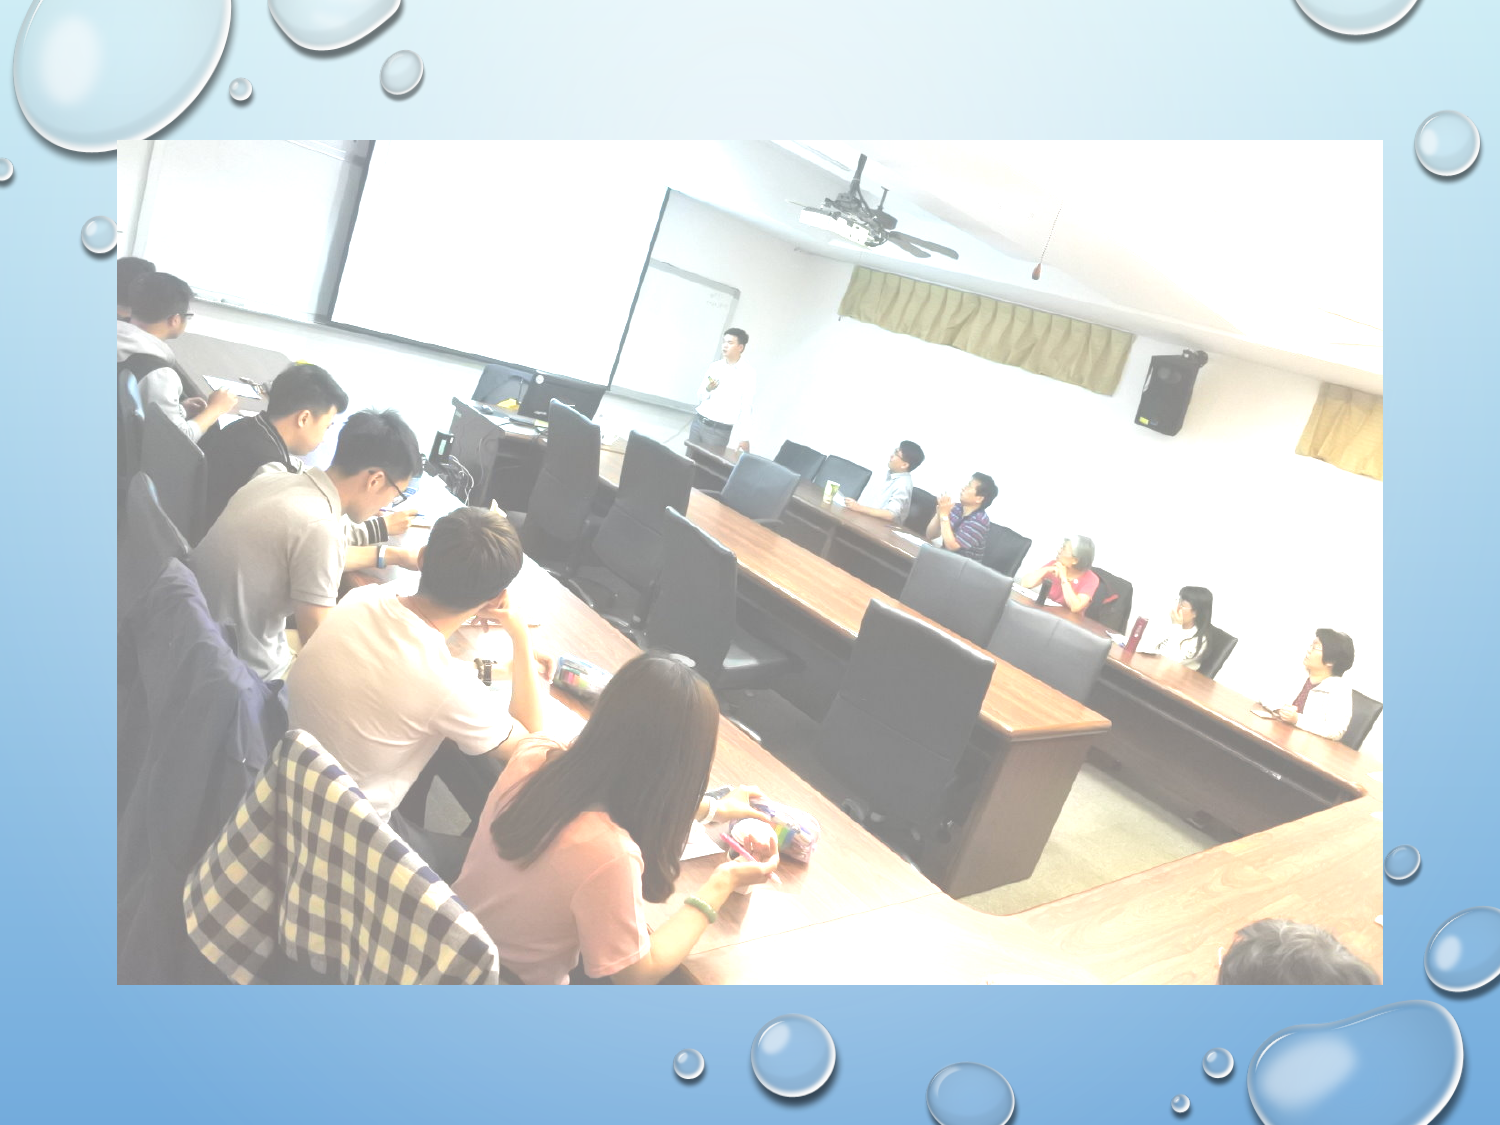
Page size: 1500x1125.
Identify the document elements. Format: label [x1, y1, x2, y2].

picture [117, 140, 1383, 985]
